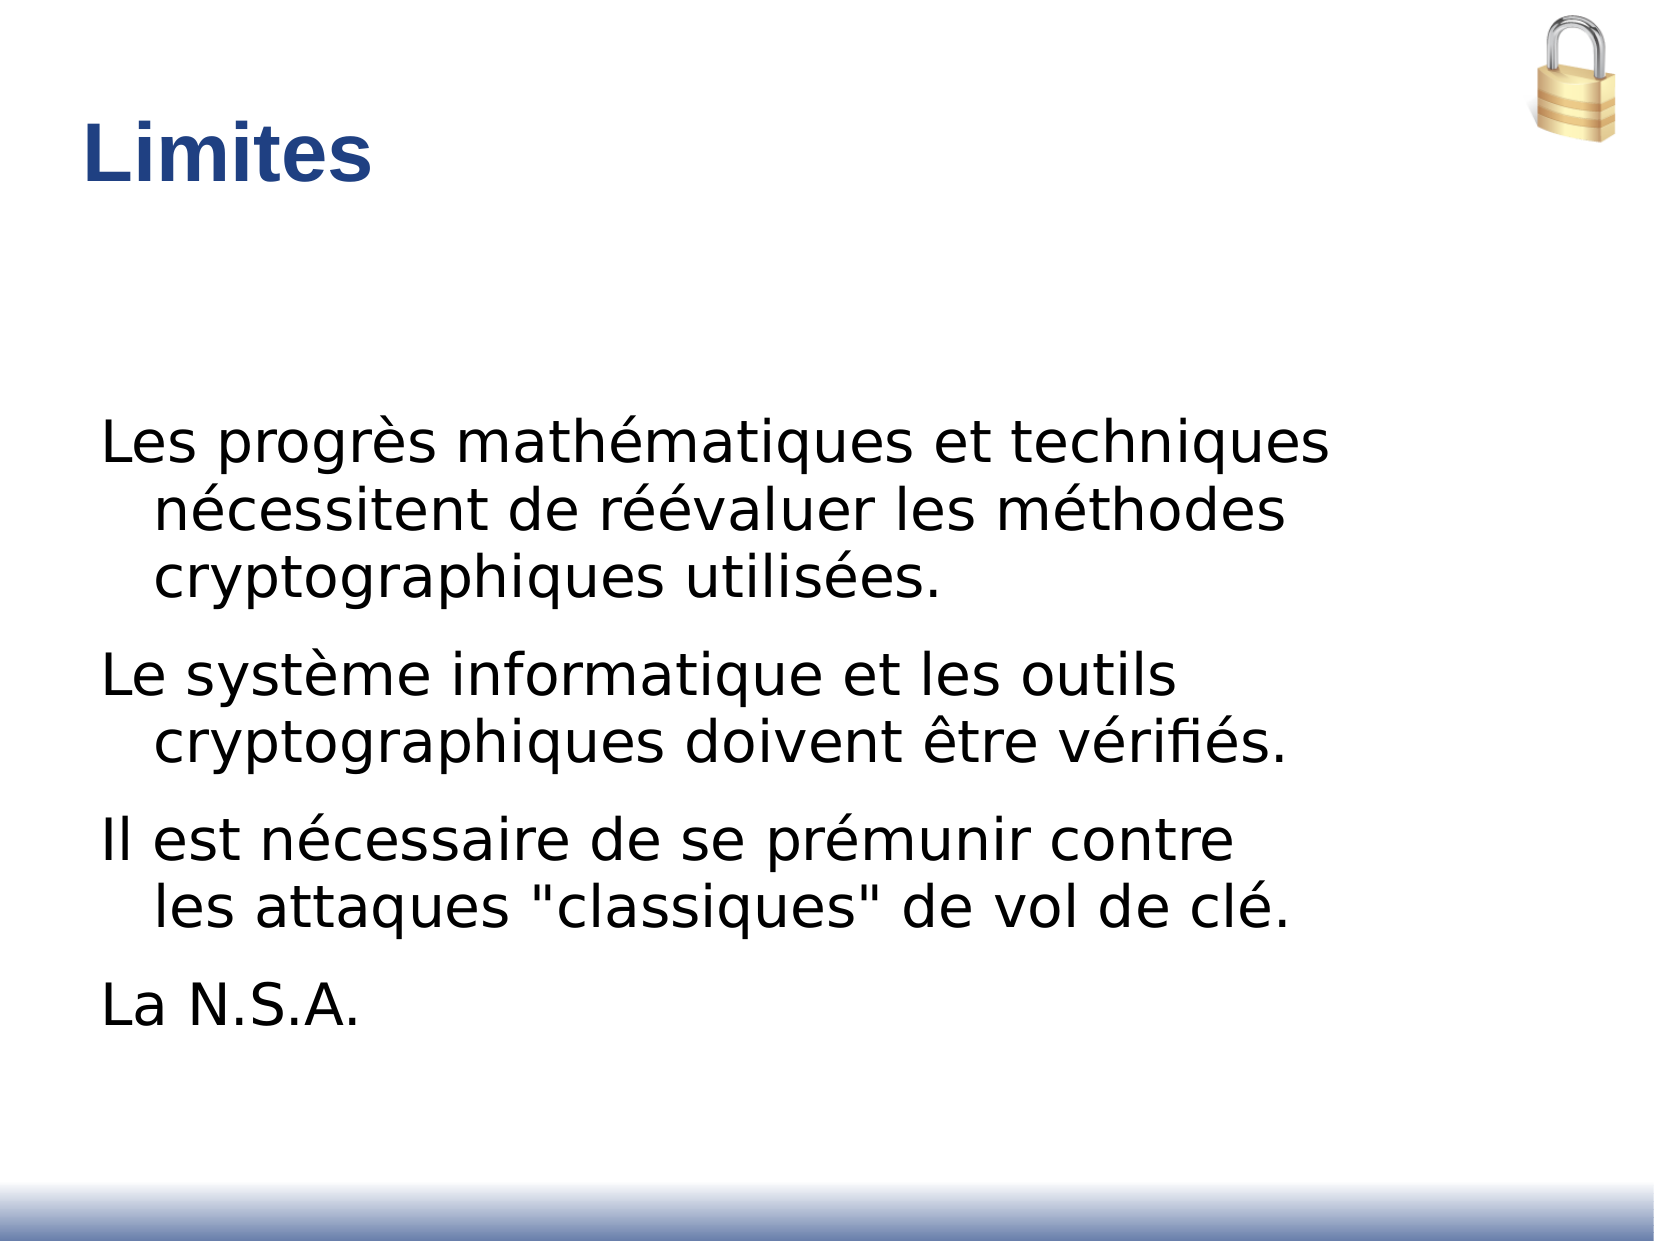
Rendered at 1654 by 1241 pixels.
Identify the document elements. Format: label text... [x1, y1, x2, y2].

list Les progrès mathématiques et techniques nécessitent de réévaluer les méthodes cryptographiques utilisées. Le système informatique et les outils cryptographiques doivent être vérifiés. Il est nécessaire de se prémunir contre les attaques "classiques" de vol de clé. La N.S.A. [82, 324, 1571, 1123]
title Limites [82, 49, 1571, 257]
picture [1505, 11, 1642, 148]
